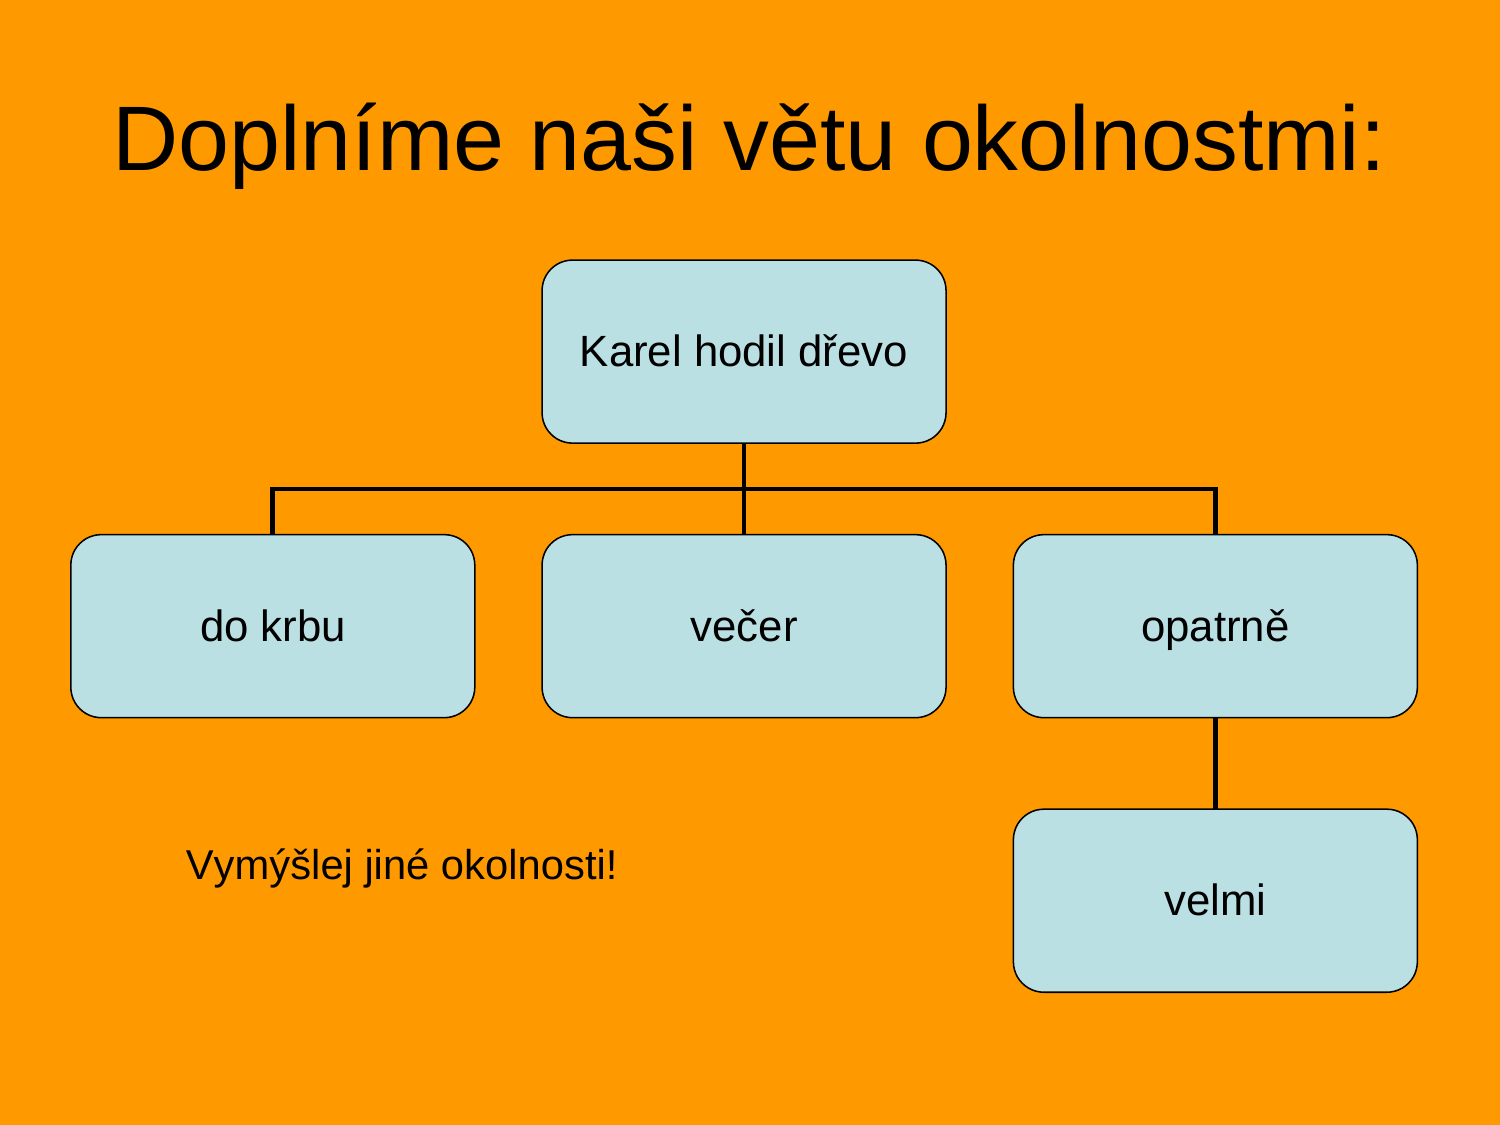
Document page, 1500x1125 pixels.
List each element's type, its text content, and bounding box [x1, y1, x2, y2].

text_box Vymýšlej jiné okolnosti! [171, 834, 656, 897]
text_box Karel hodil dřevo [542, 260, 947, 444]
text_box opatrně [1013, 534, 1418, 718]
title Doplníme naši větu okolnostmi: [75, 45, 1426, 233]
text_box do krbu [70, 534, 475, 718]
text_box večer [542, 534, 947, 718]
text_box velmi [1013, 809, 1418, 993]
